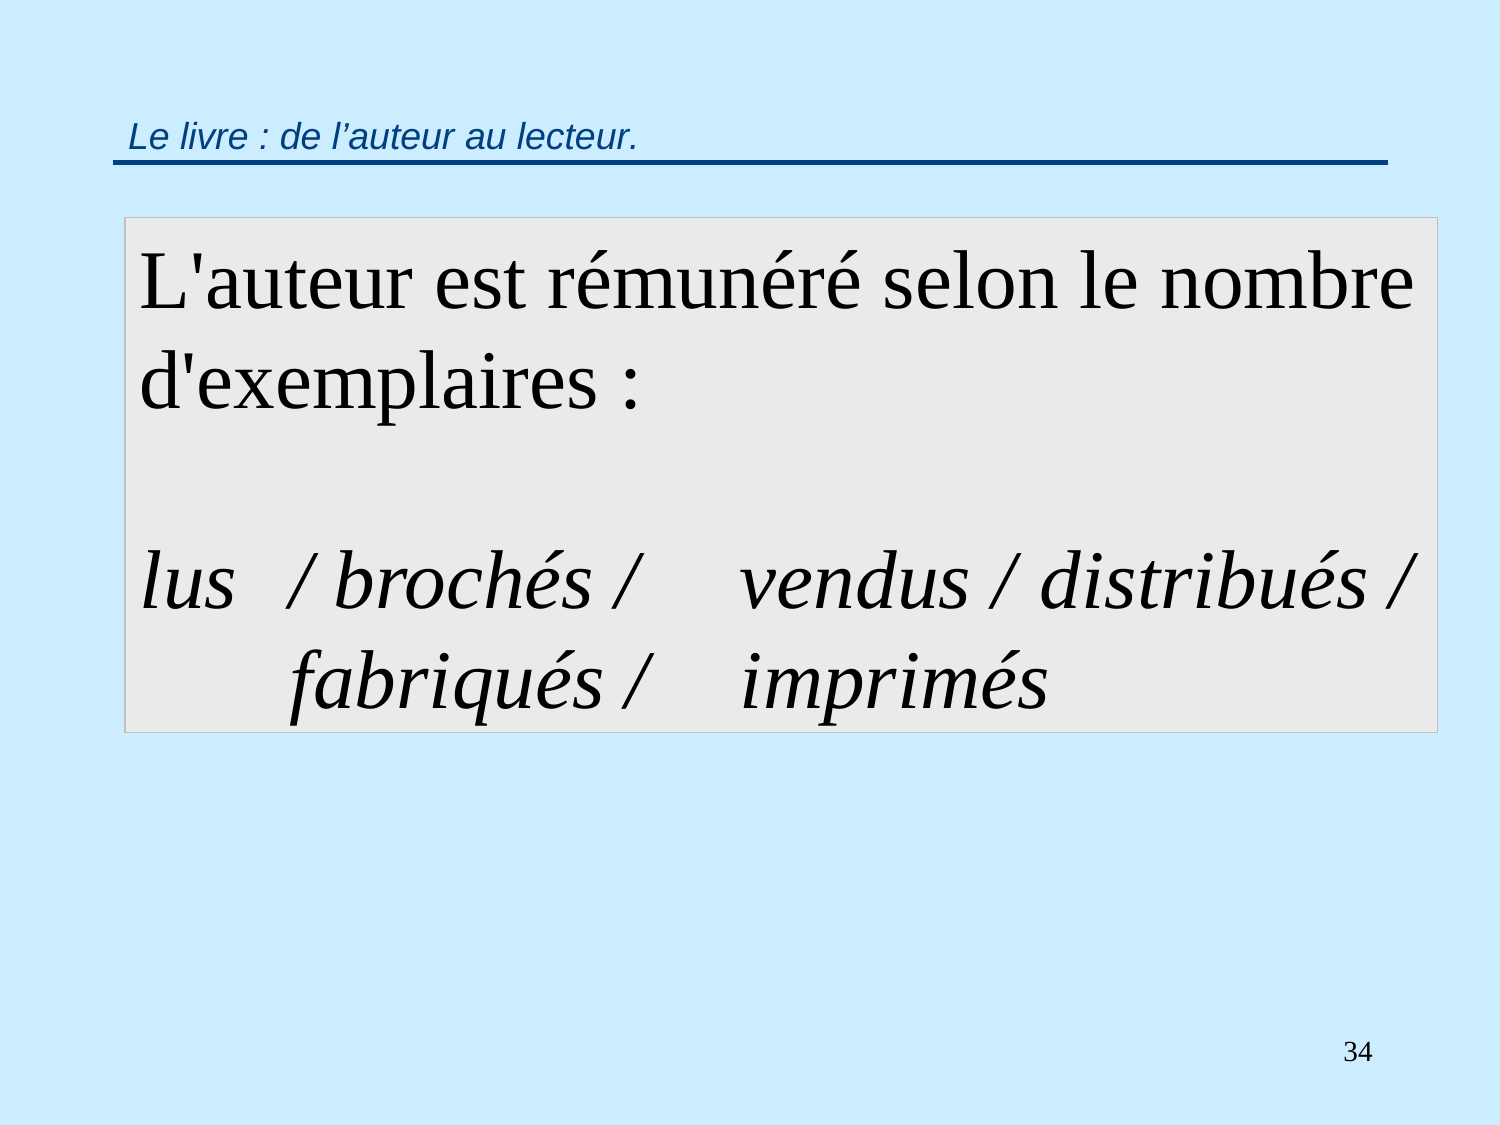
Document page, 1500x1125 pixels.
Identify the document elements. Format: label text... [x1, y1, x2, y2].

text_box Le livre : de l’auteur au lecteur. [113, 104, 655, 160]
title L'auteur est rémunéré selon le nombre d'exemplaires : lus / brochés / vendus / distribués / fabriqués / imprimés [124, 217, 1438, 733]
